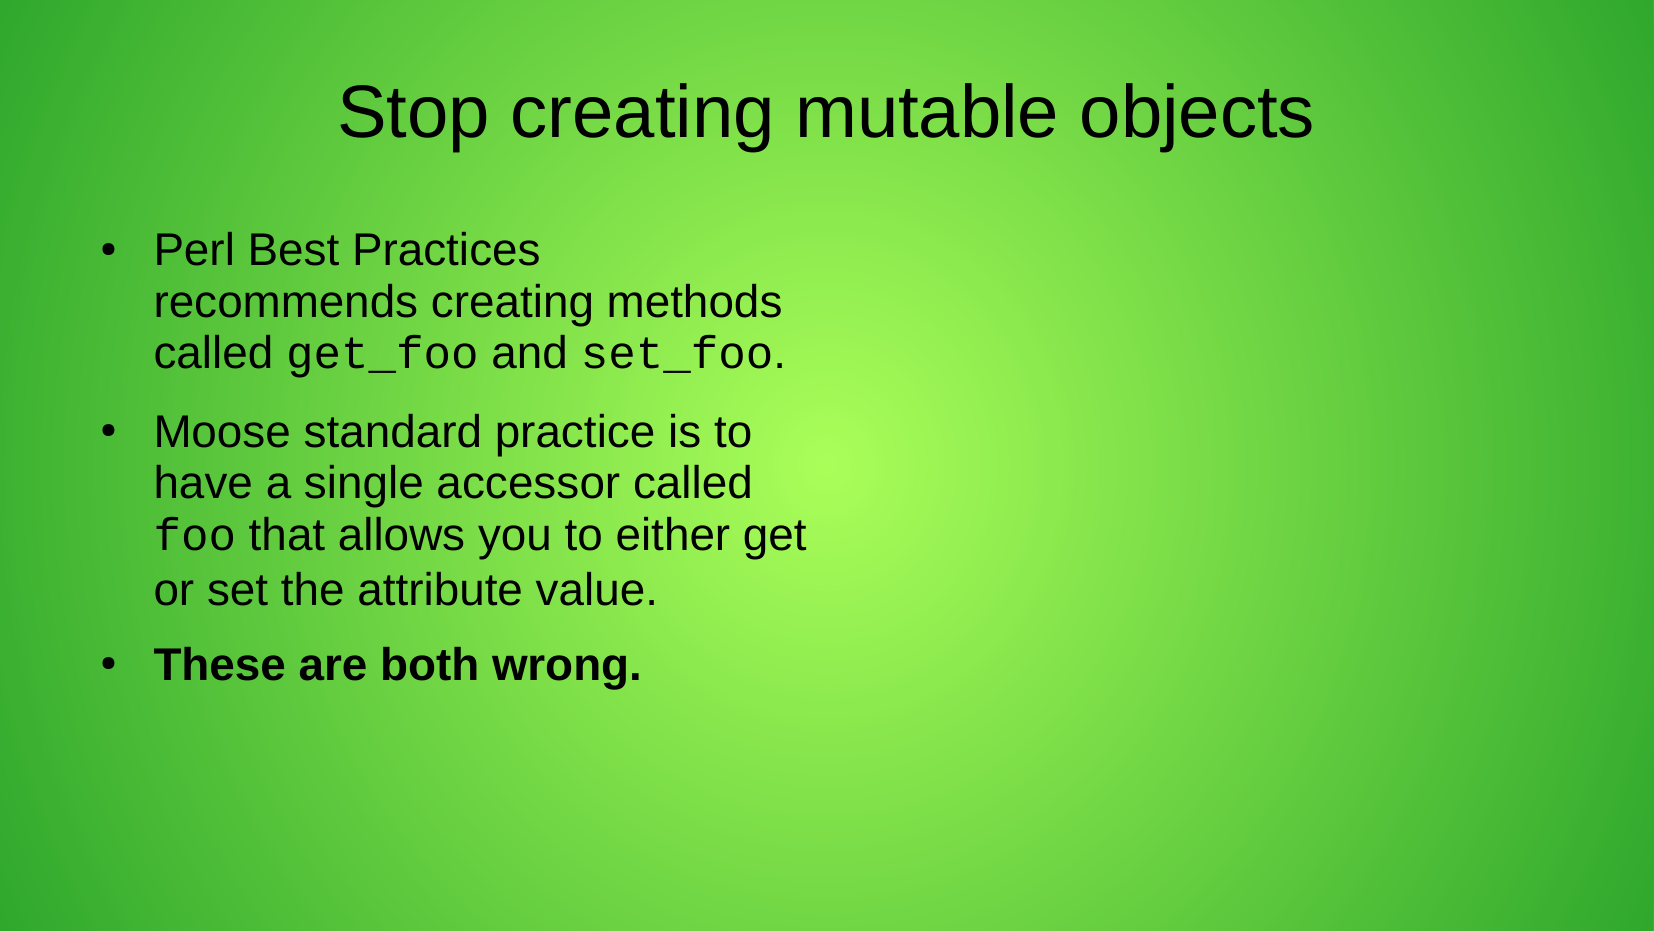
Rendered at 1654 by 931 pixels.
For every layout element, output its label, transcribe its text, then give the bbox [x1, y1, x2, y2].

list Perl Best Practices recommends creating methods called get_foo and set_foo. Moose standard practice is to have a single accessor called foo that allows you to either get or set the attribute value. These are both wrong. [82, 224, 809, 764]
title Stop creating mutable objects [82, 35, 1571, 189]
